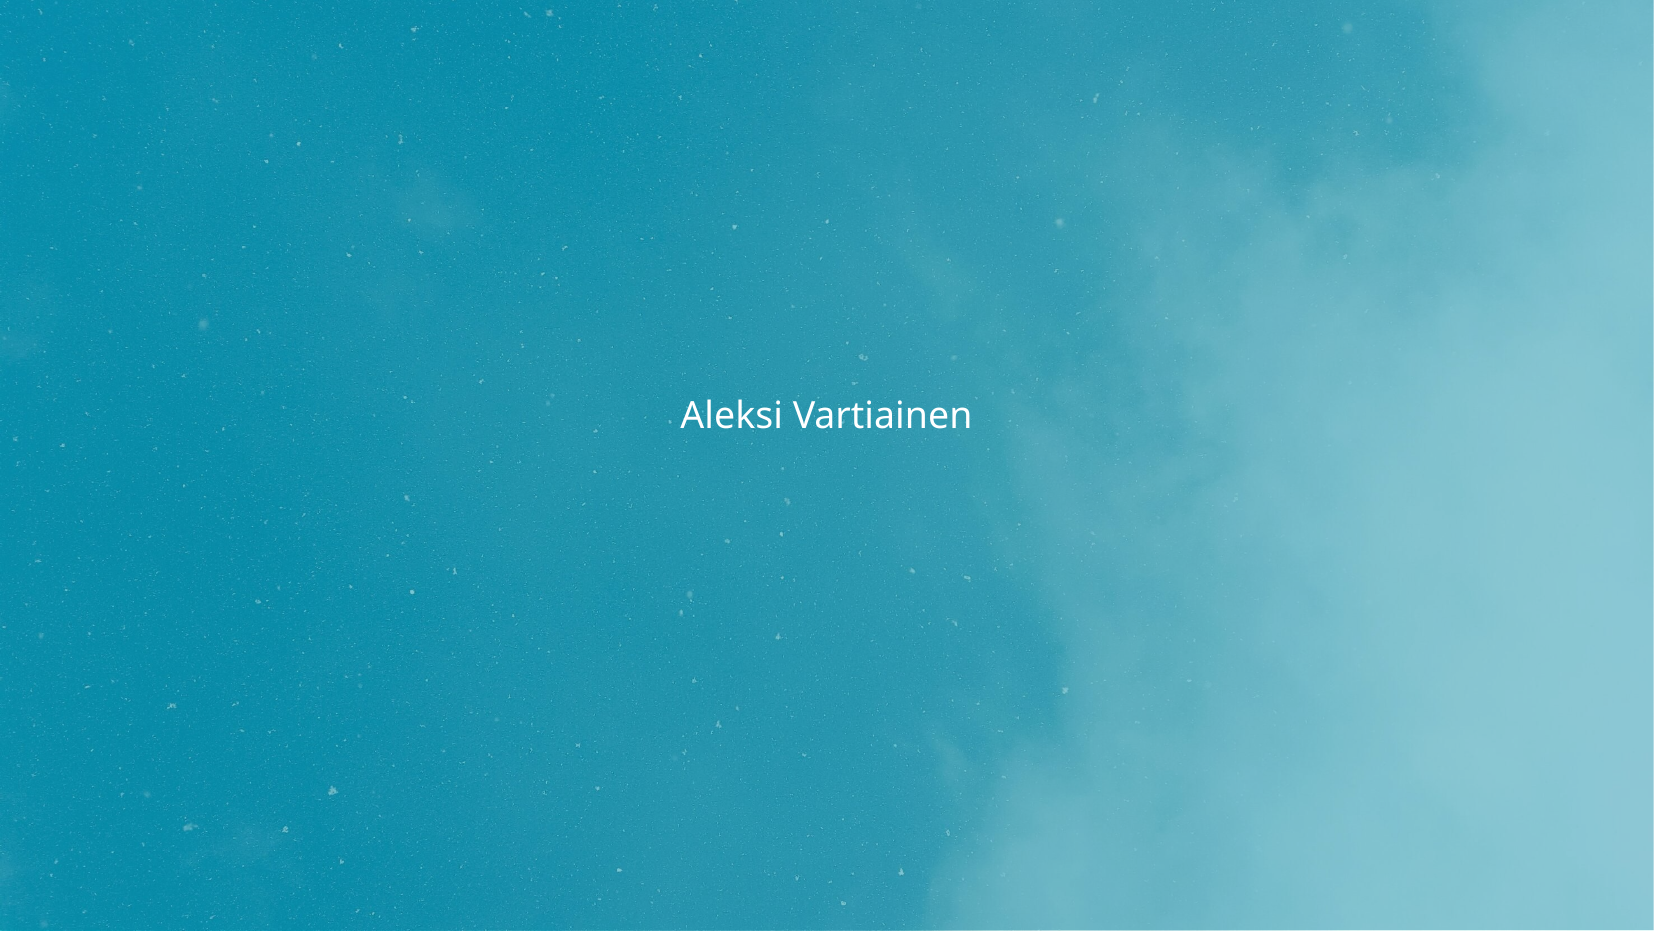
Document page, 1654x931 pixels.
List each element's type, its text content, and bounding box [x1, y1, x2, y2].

text_box Aleksi Vartiainen [0, 0, 1654, 931]
